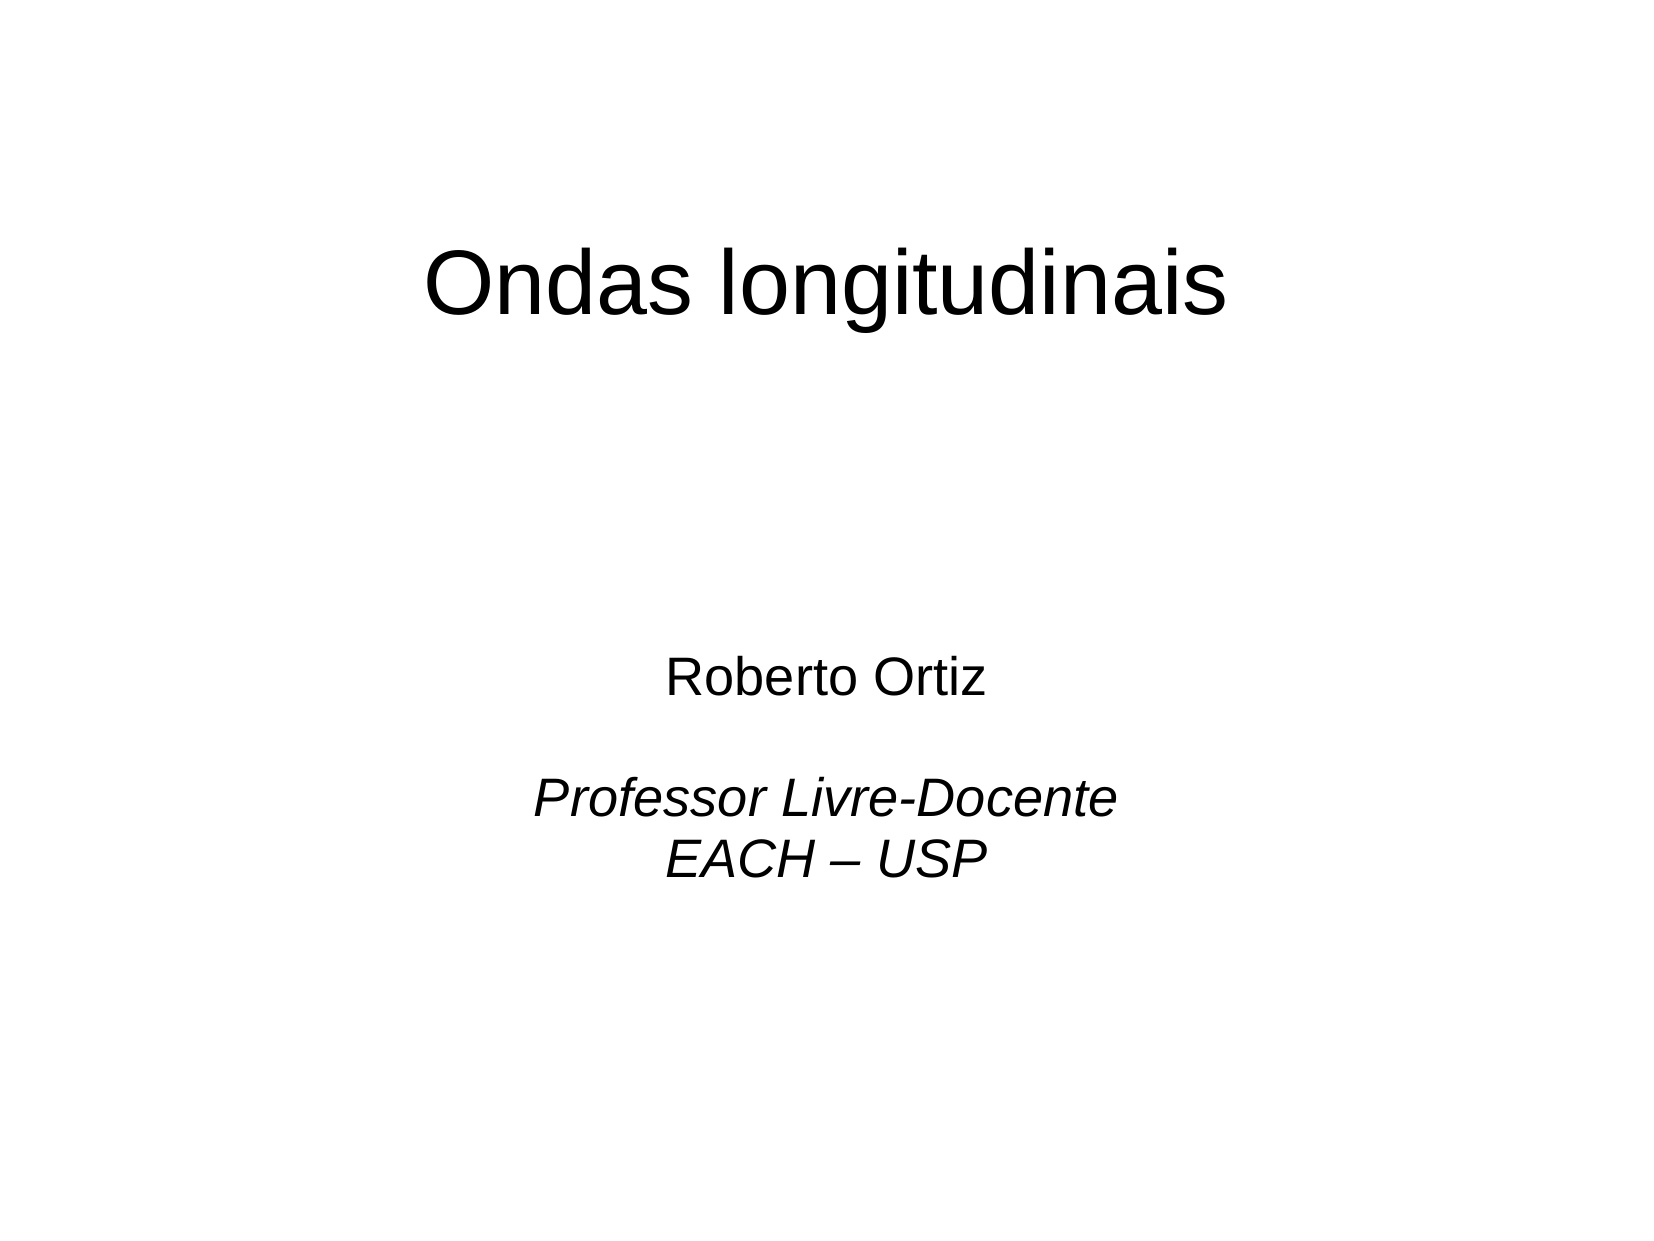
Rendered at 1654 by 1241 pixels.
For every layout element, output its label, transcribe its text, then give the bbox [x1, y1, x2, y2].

title Ondas longitudinais [82, 179, 1571, 387]
subtitle Roberto Ortiz Professor Livre-Docente EACH – USP [82, 408, 1571, 1128]
